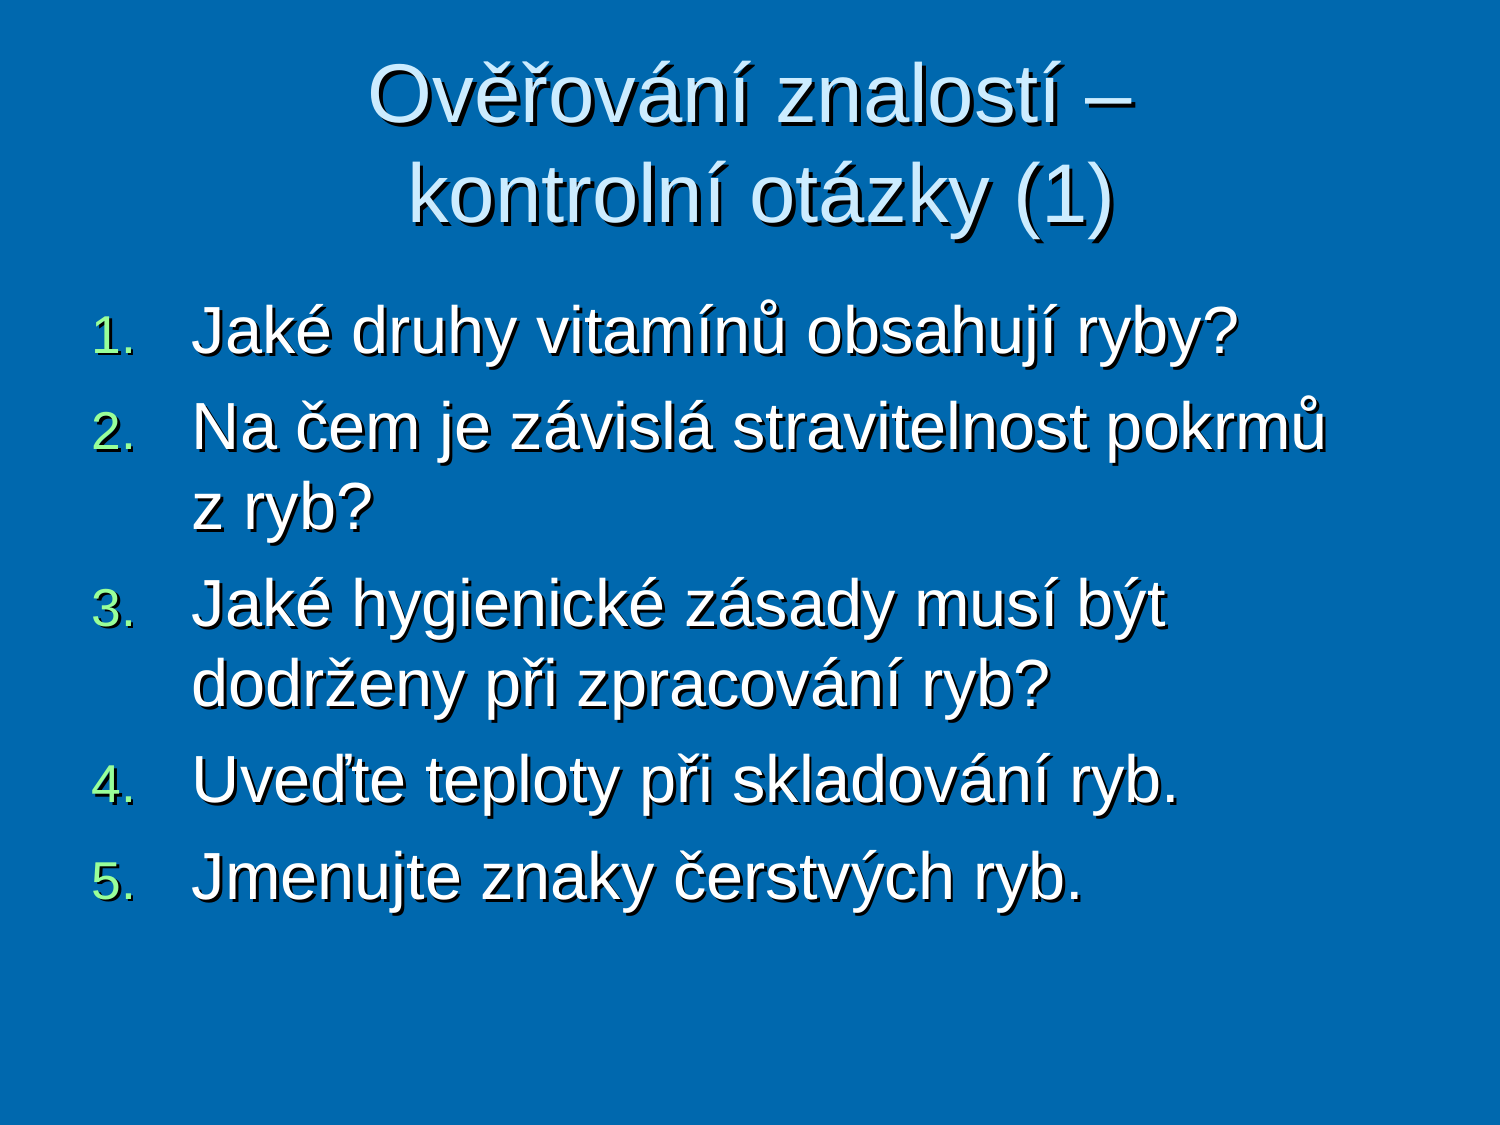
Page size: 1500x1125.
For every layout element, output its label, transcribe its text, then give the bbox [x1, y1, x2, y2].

title Ověřování znalostí – kontrolní otázky (1) [75, 31, 1426, 247]
list Jaké druhy vitamínů obsahují ryby? Na čem je závislá stravitelnost pokrmů z ryb? Jaké hygienické zásady musí být dodrženy při zpracování ryb? Uveďte teploty při skladování ryb. Jmenujte znaky čerstvých ryb. [76, 278, 1427, 1022]
